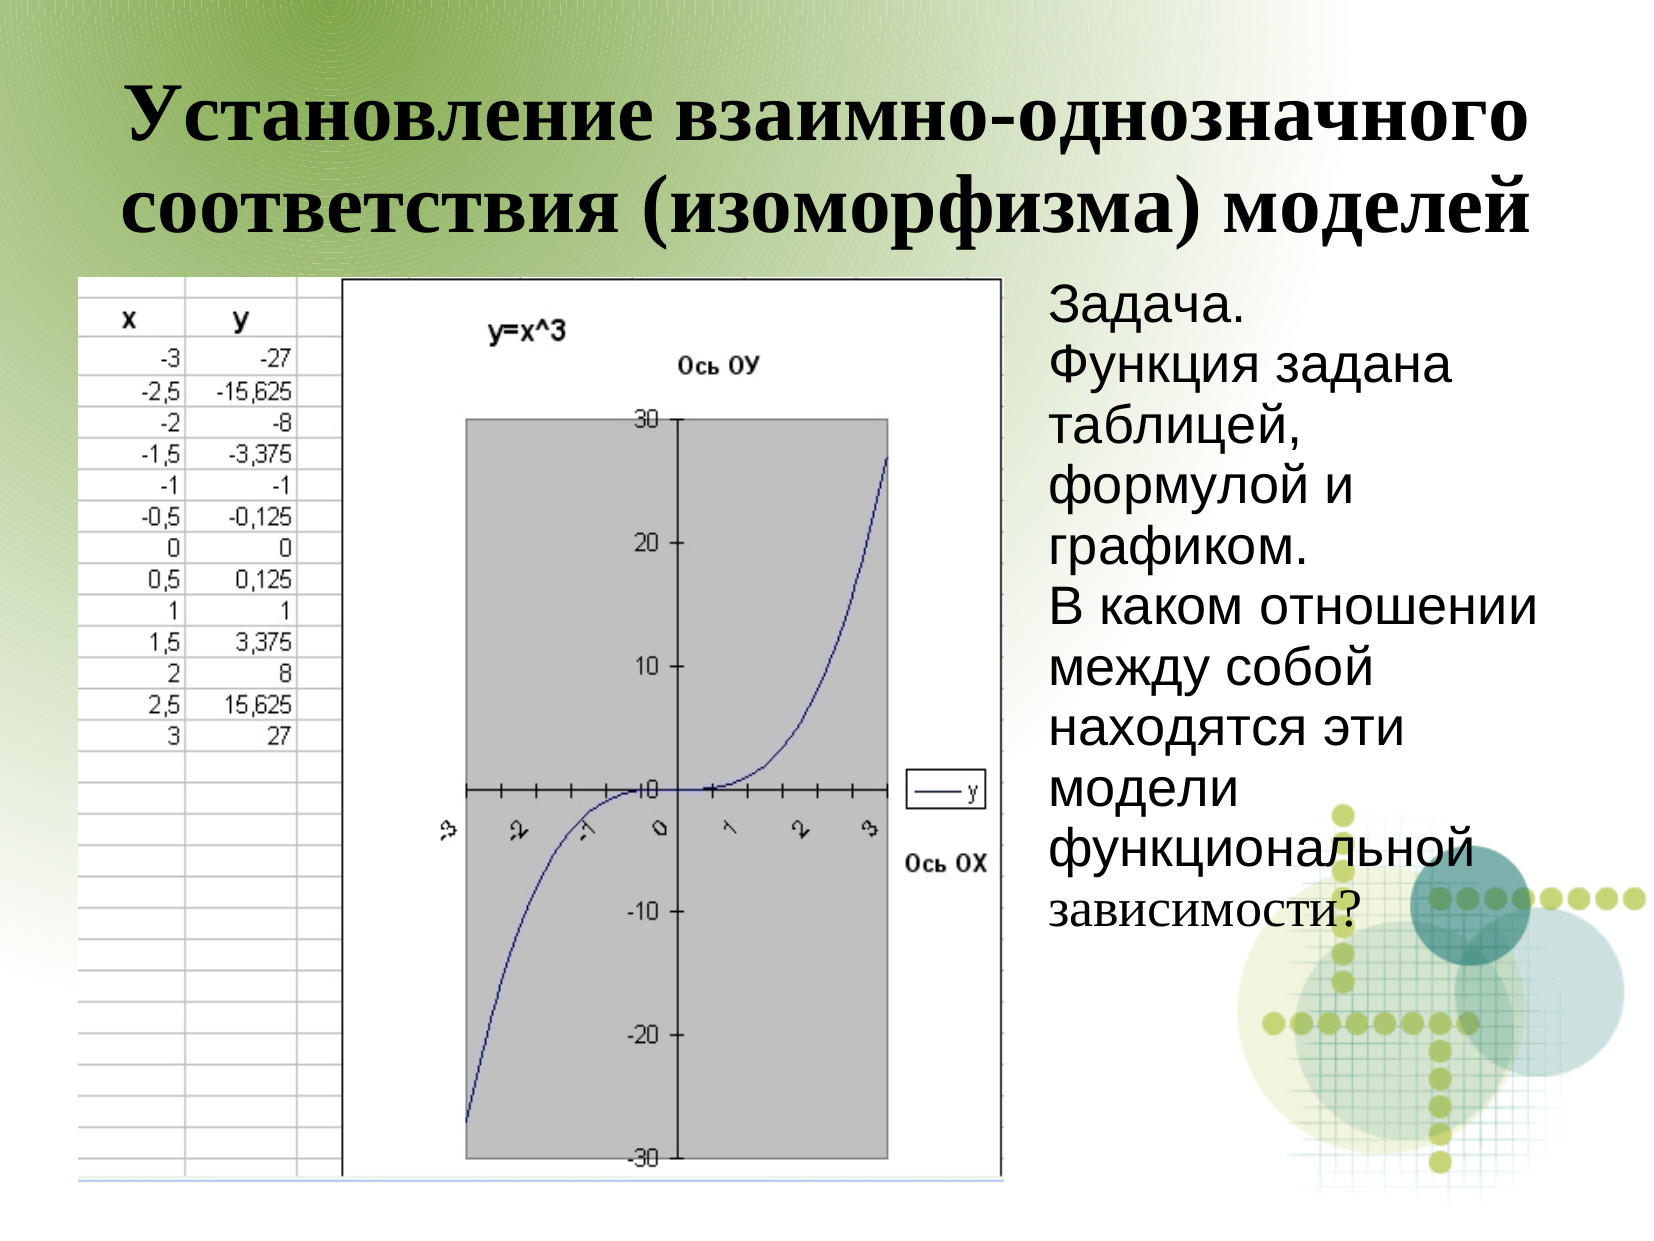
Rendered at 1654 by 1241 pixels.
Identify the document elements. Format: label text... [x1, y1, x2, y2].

text_box Задача. Функция задана таблицей, формулой и графиком. В каком отношении между собой находятся эти модели функциональной зависимости? [1033, 265, 1625, 947]
picture [1224, 792, 1654, 1211]
picture [78, 277, 1004, 1182]
text_box Установление взаимно-однозначного соответствия (изоморфизма) моделей [29, 59, 1625, 259]
